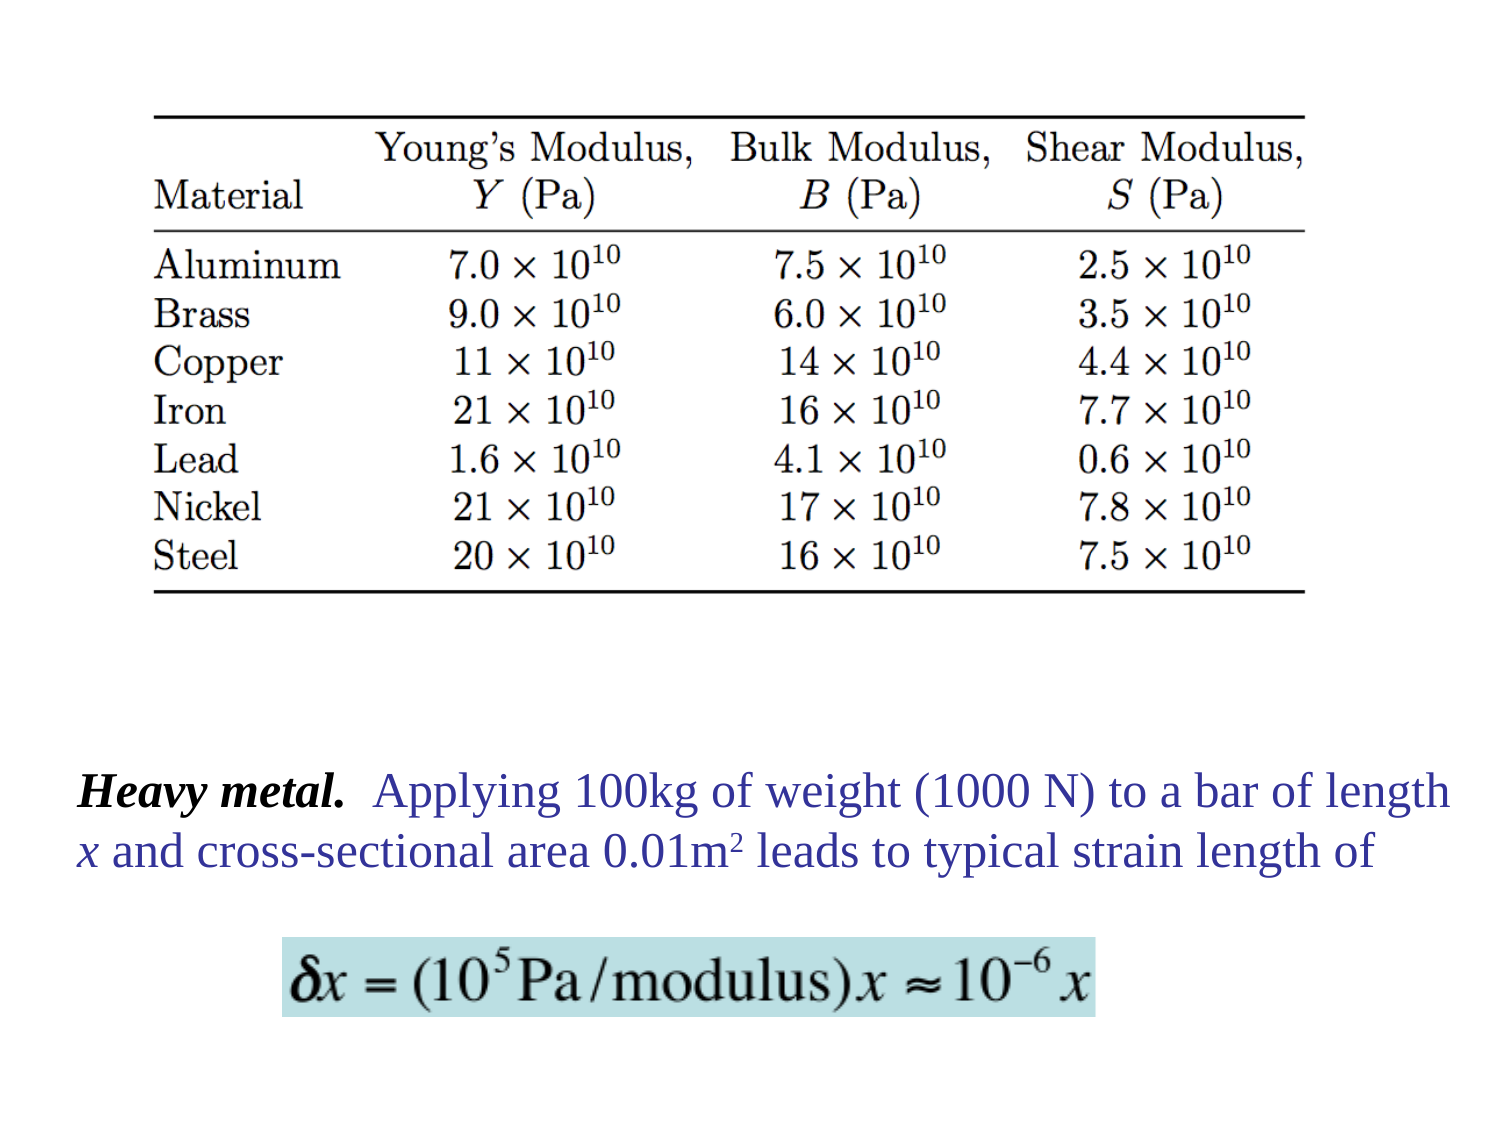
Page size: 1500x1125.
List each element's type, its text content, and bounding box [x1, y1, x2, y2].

text_box Heavy metal. Applying 100kg of weight (1000 N) to a bar of length x and cross-sectional area 0.01m2 leads to typical strain length of [62, 749, 1475, 886]
picture [282, 937, 1098, 1017]
picture [125, 90, 1363, 625]
